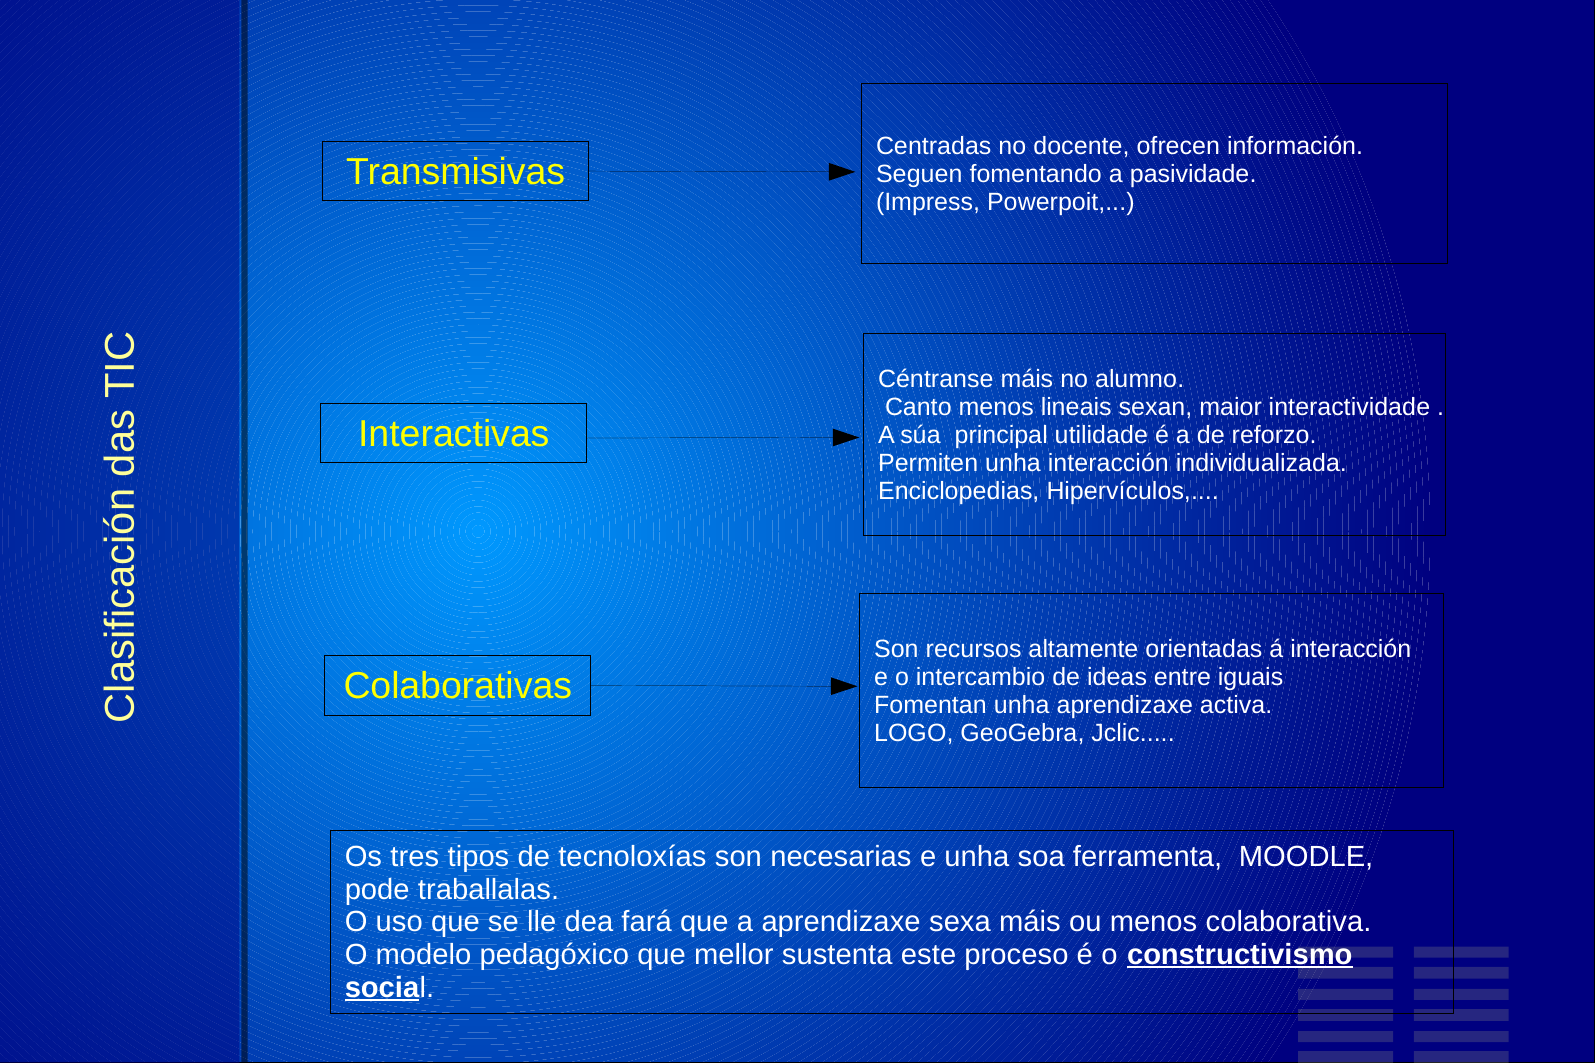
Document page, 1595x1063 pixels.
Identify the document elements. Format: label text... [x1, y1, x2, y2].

text_box Os tres tipos de tecnoloxías son necesarias e unha soa ferramenta, MOODLE, pode traballalas. O uso que se lle dea fará que a aprendizaxe sexa máis ou menos colaborativa. O modelo pedagóxico que mellor sustenta este proceso é o constructivismo social. [330, 830, 1454, 1014]
text_box Céntranse máis no alumno. Canto menos lineais sexan, maior interactividade . A súa principal utilidade é a de reforzo. Permiten unha interacción individualizada. Enciclopedias, Hipervículos,.... [863, 333, 1446, 536]
text_box Colaborativas [324, 655, 591, 716]
text_box Clasificación das TIC [88, 206, 207, 739]
text_box Centradas no docente, ofrecen información. Seguen fomentando a pasividade. (Impress, Powerpoit,...) [861, 83, 1448, 264]
text_box Interactivas [320, 403, 587, 463]
text_box Transmisivas [322, 141, 589, 201]
text_box Son recursos altamente orientadas á interacción e o intercambio de ideas entre iguais Fomentan unha aprendizaxe activa. LOGO, GeoGebra, Jclic..... [859, 593, 1444, 788]
